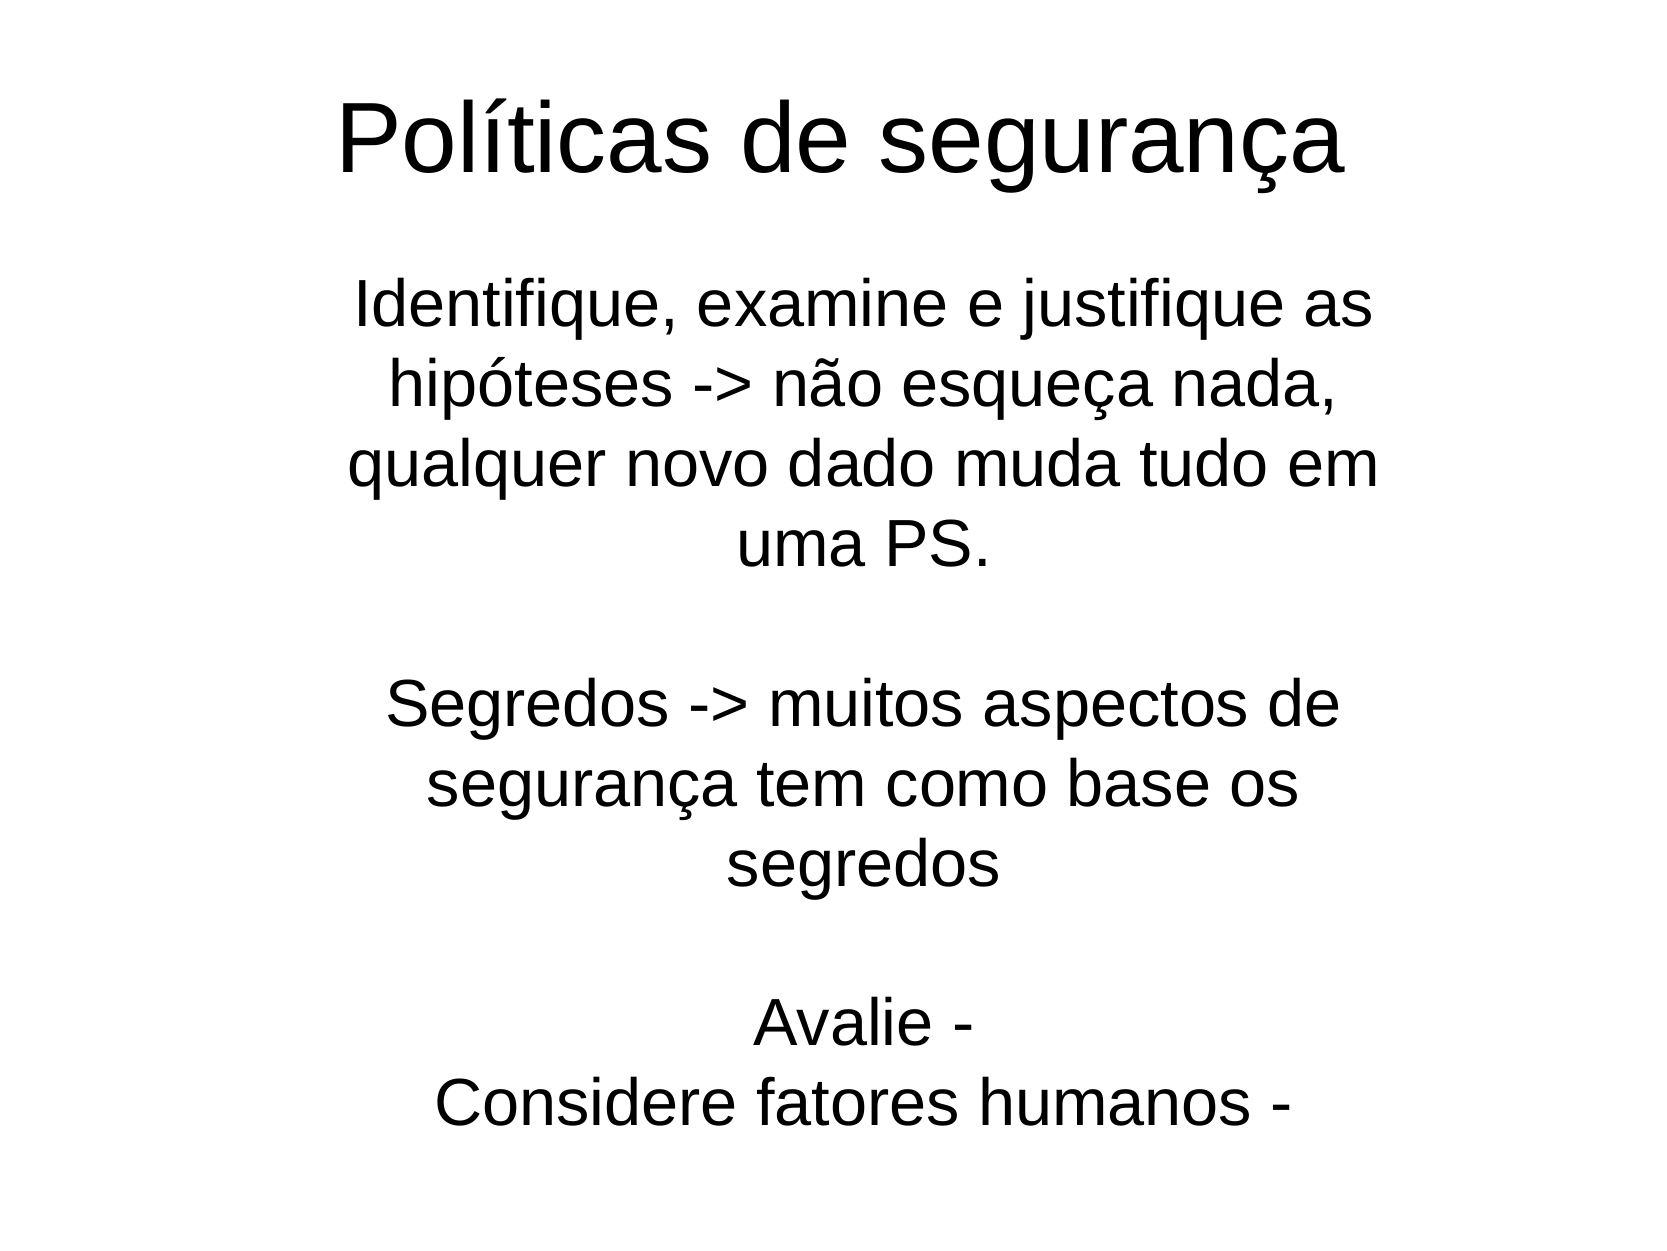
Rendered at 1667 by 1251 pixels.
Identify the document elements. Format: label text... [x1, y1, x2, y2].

subtitle Identifique, examine e justifique as hipóteses -> não esqueça nada, qualquer novo dado muda tudo em uma PS. Segredos -> muitos aspectos de segurança tem como base os segredos Avalie - Considere fatores humanos - [276, 253, 1452, 1181]
title Políticas de segurança [150, 66, 1531, 259]
